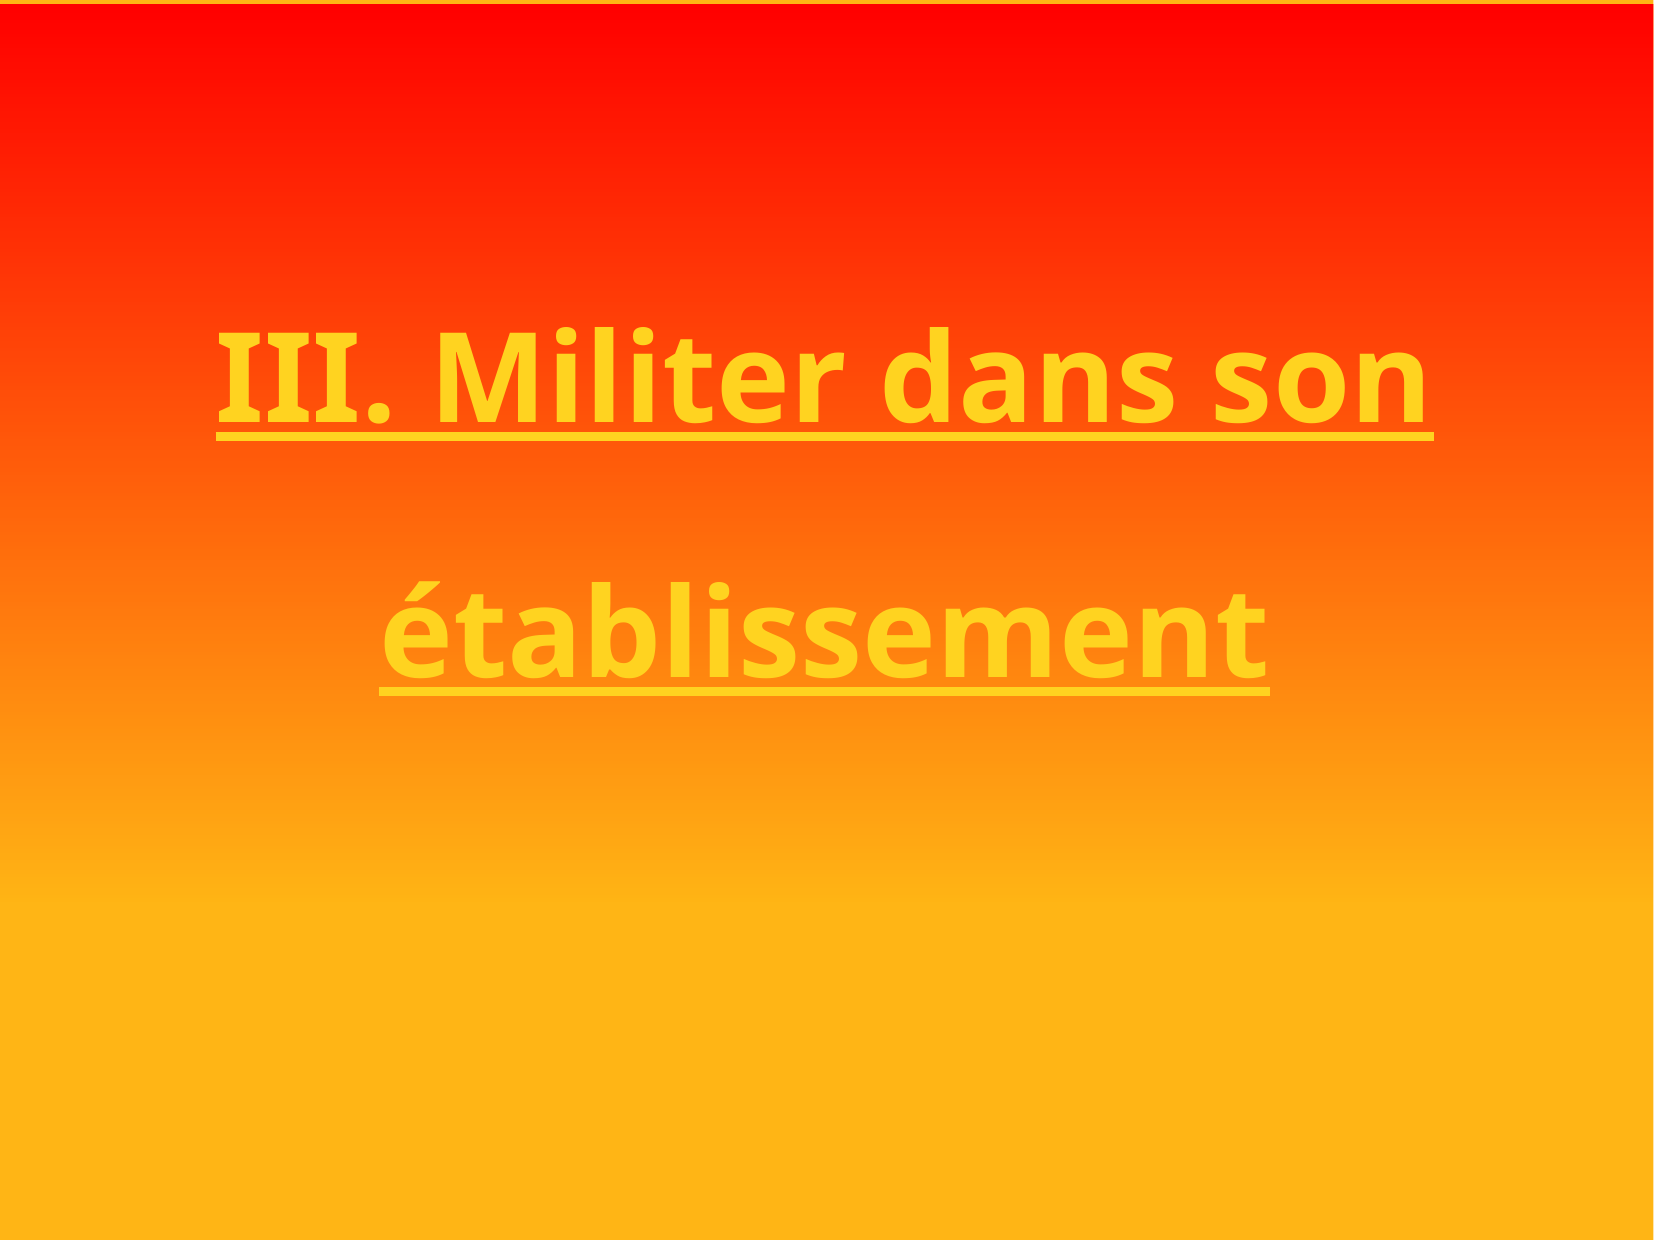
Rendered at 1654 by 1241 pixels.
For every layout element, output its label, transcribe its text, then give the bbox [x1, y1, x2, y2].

text_box III. Militer dans son établissement [22, 195, 1628, 574]
text_box [0, 4, 1654, 903]
